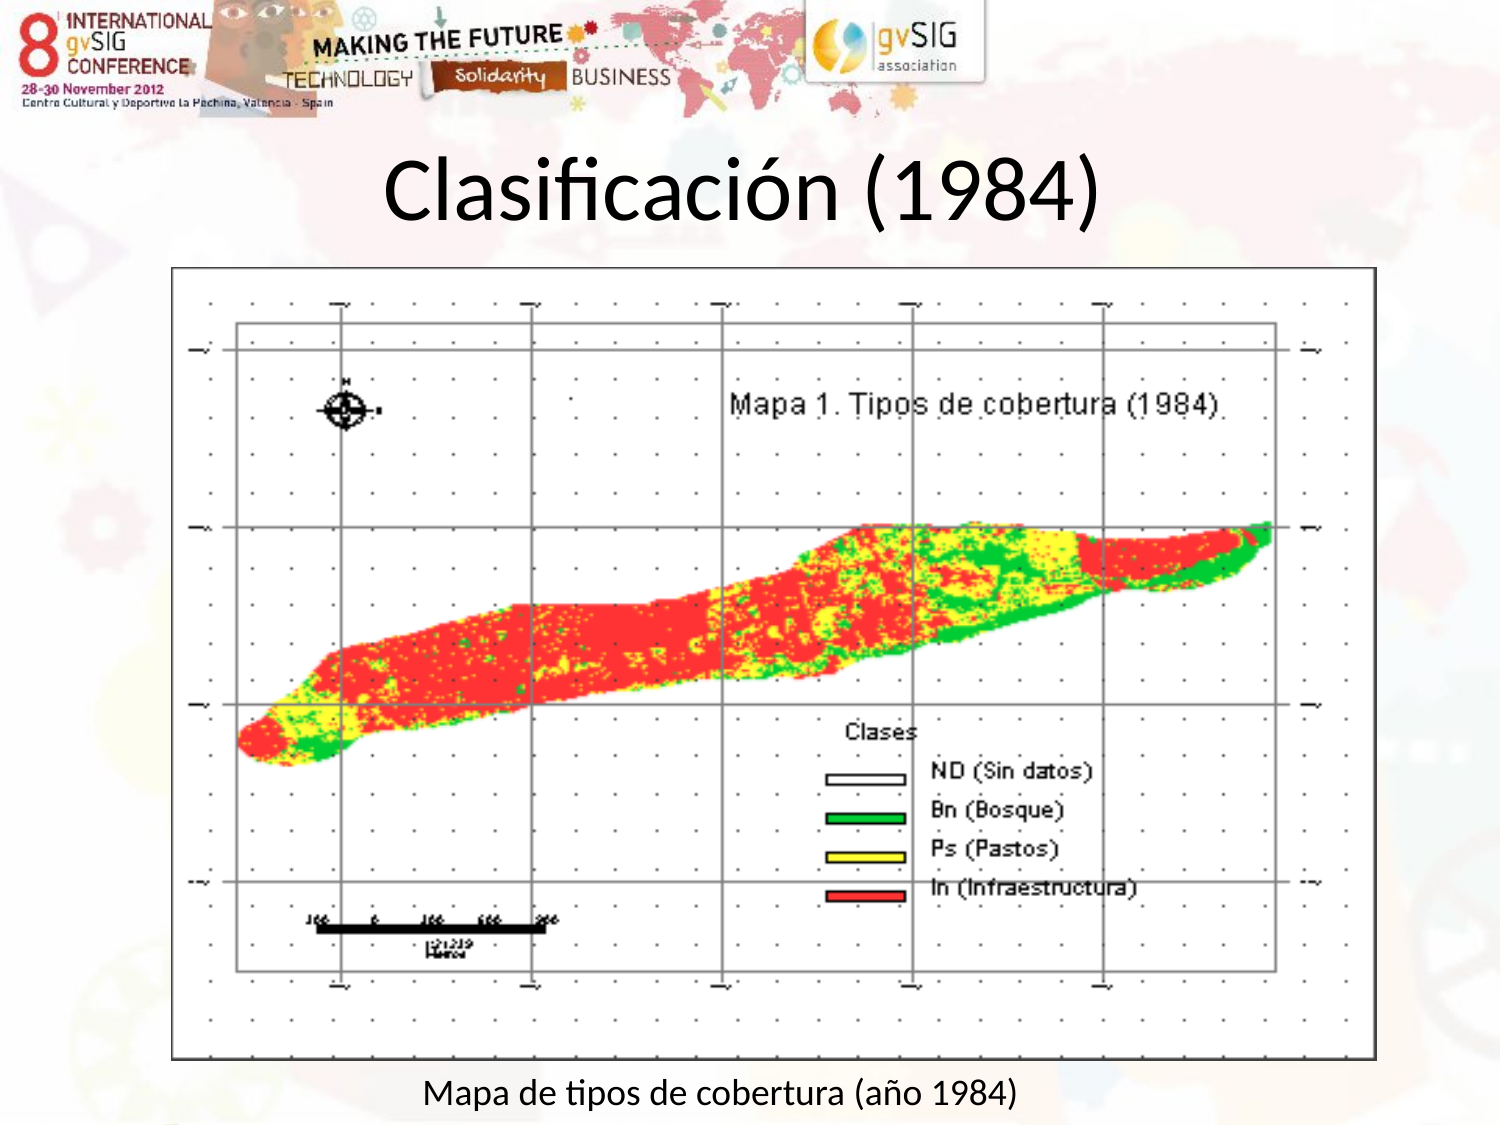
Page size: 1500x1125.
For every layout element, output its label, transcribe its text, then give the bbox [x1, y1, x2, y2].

title Clasificación (1984) [69, 90, 1420, 278]
text_box Mapa de tipos de cobertura (año 1984) [407, 1060, 1081, 1121]
picture [0, 0, 1500, 1125]
